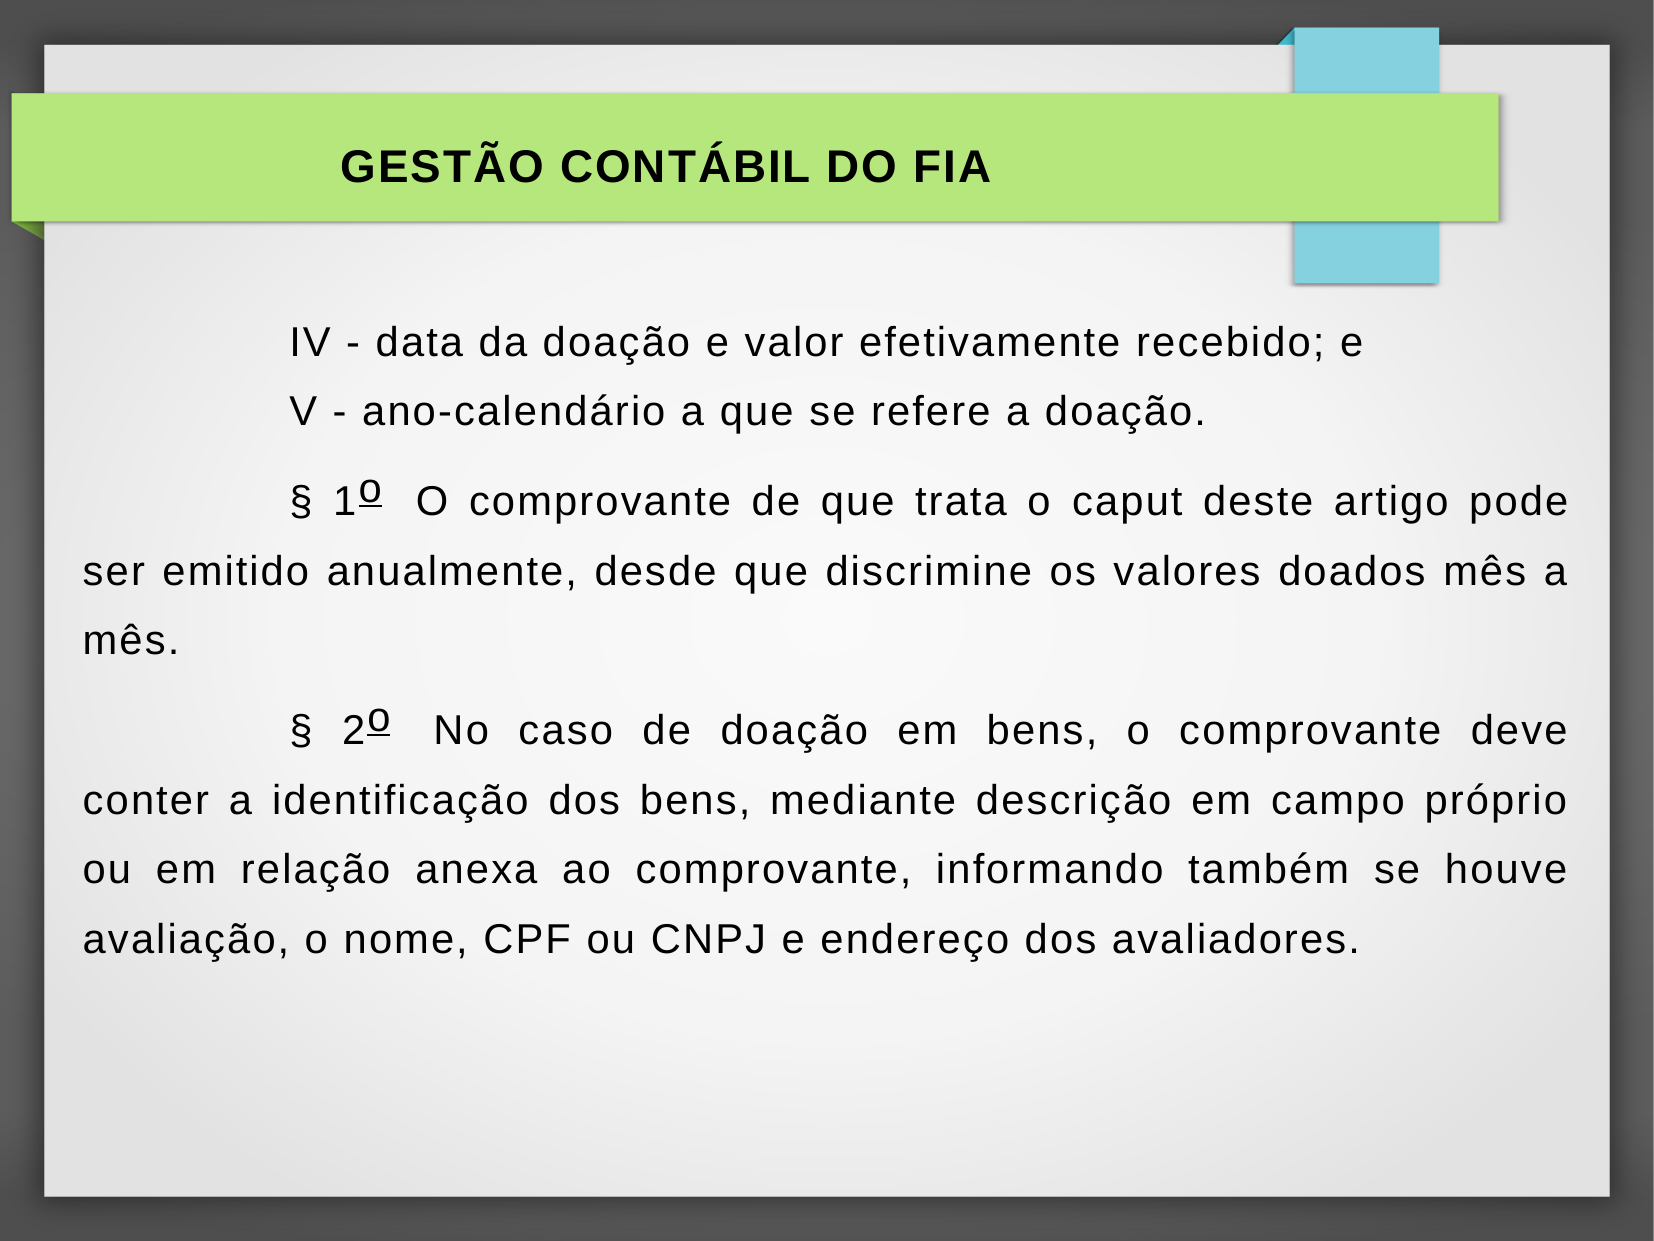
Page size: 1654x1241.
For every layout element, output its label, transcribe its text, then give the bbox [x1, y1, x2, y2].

picture [0, 0, 1654, 1241]
title GESTÃO CONTÁBIL DO FIA [82, 94, 1264, 213]
list IV - data da doação e valor efetivamente recebido; e V - ano-calendário a que se refere a doação. § 1o O comprovante de que trata o caput deste artigo pode ser emitido anualmente, desde que discrimine os valores doados mês a mês. § 2o No caso de doação em bens, o comprovante deve conter a identificação dos bens, mediante descrição em campo próprio ou em relação anexa ao comprovante, informando também se houve avaliação, o nome, CPF ou CNPJ e endereço dos avaliadores. [82, 295, 1571, 1015]
